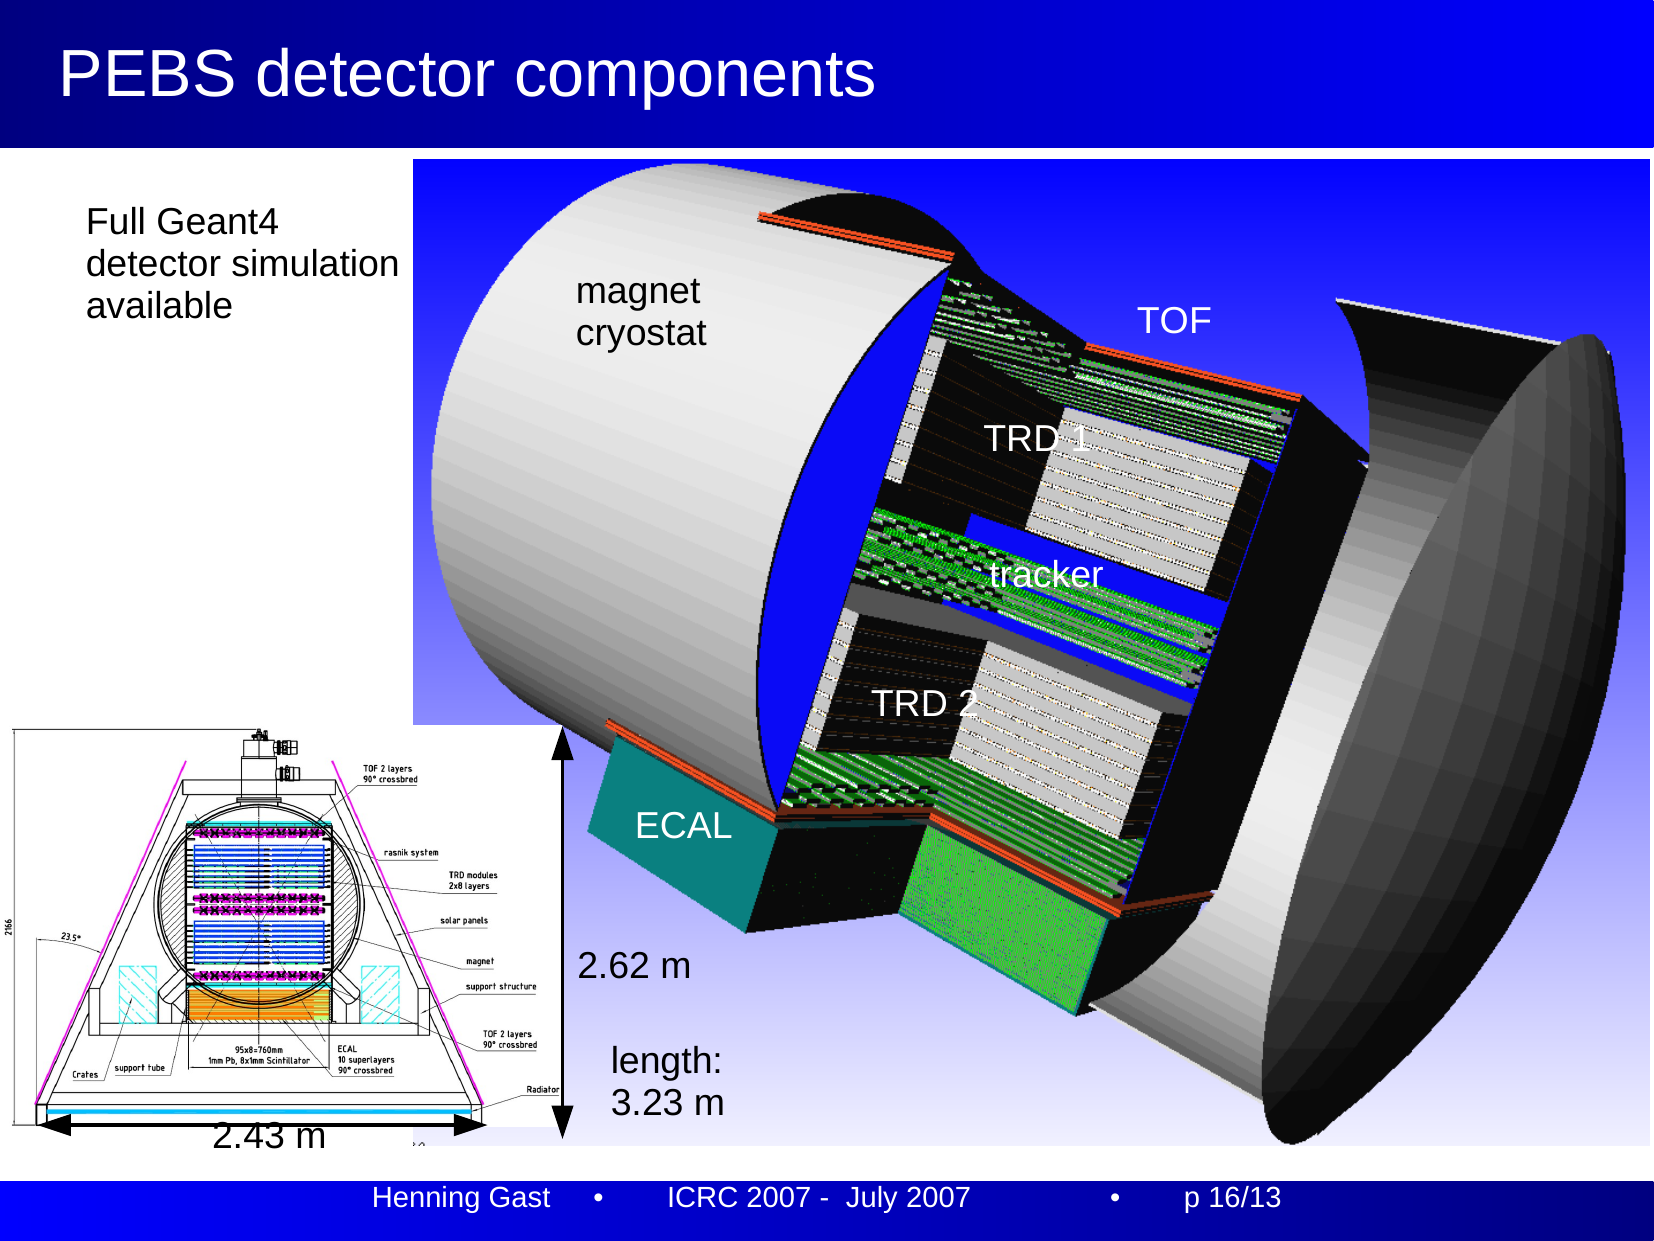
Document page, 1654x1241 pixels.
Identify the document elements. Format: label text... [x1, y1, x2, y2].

text_box 2.43 m [197, 1107, 385, 1169]
text_box TRD 1 [968, 410, 1126, 472]
text_box TRD 2 [856, 675, 1013, 737]
picture [385, 1114, 453, 1123]
text_box TOF [1122, 291, 1300, 354]
text_box 2.62 m [562, 937, 751, 999]
text_box length: 3.23 m [596, 1032, 784, 1141]
text_box magnet cryostat [561, 262, 739, 371]
title PEBS detector components [0, 0, 1654, 148]
picture [71, 1113, 197, 1123]
text_box tracker [974, 545, 1152, 608]
text_box ECAL [620, 797, 798, 859]
text_box Full Geant4 detector simulation available [71, 192, 426, 334]
picture [0, 159, 1650, 1146]
